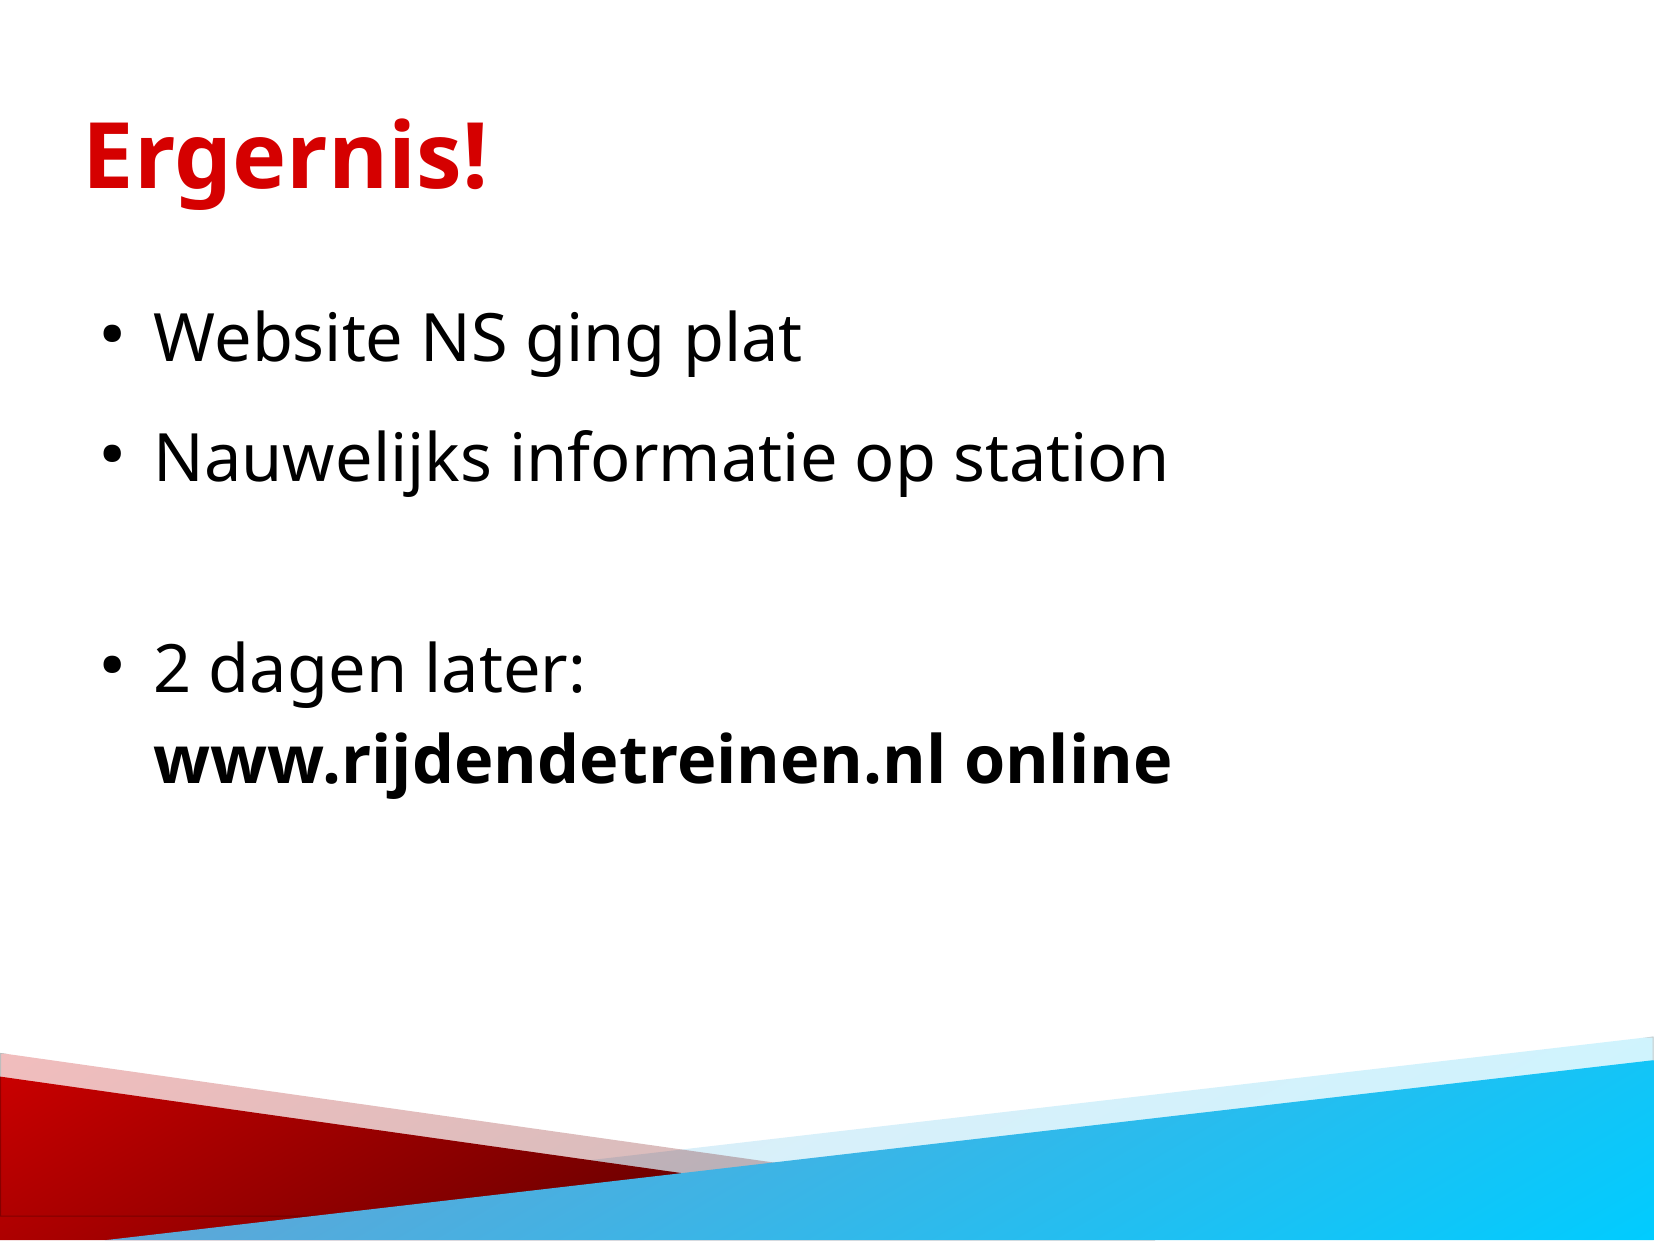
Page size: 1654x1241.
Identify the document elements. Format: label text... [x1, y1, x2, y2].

title Ergernis! [82, 49, 1571, 257]
list Website NS ging plat Nauwelijks informatie op station 2 dagen later: www.rijdendetreinen.nl online [82, 290, 1571, 1054]
